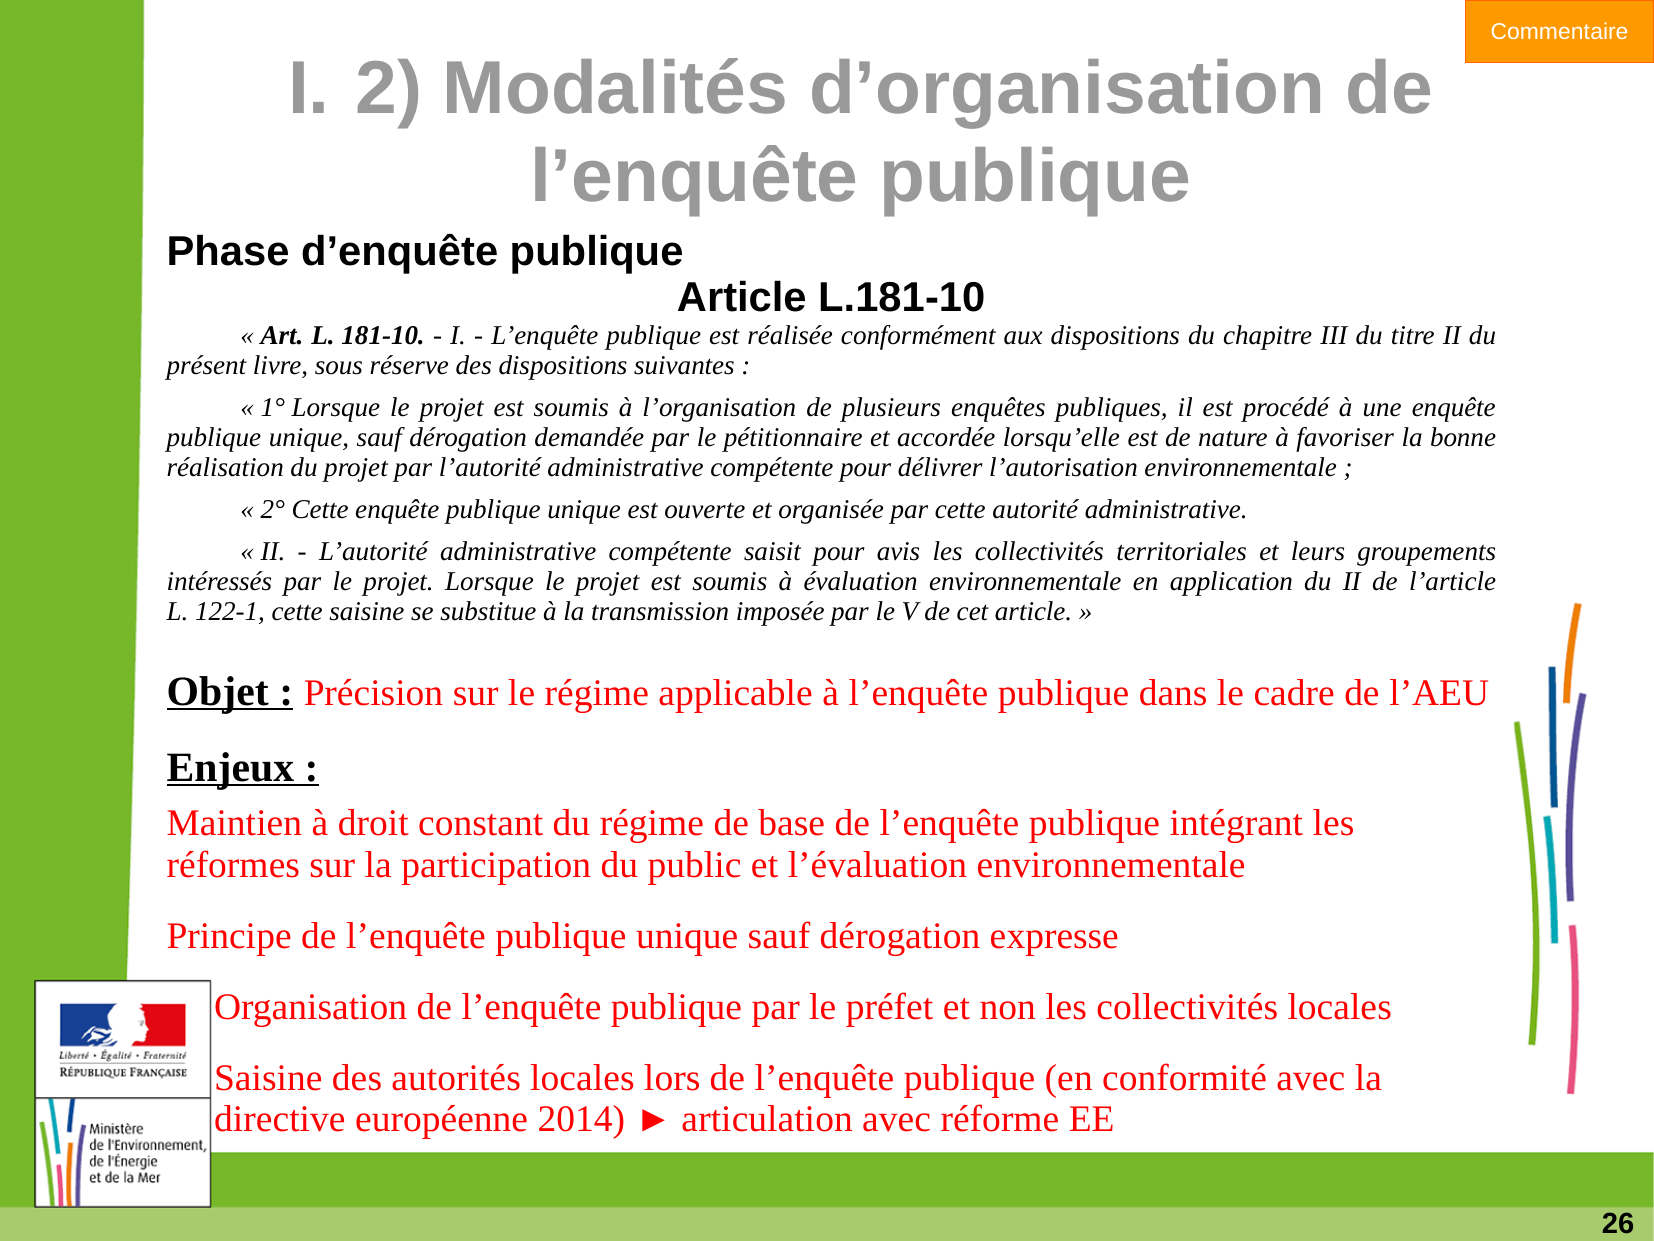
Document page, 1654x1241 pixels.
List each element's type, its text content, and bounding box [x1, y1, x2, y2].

list Phase d’enquête publique Article L.181-10 « Art. L. 181-10. - I. - L’enquête publique est réalisée conformément aux dispositions du chapitre III du titre II du présent livre, sous réserve des dispositions suivantes : « 1° Lorsque le projet est soumis à l’organisation de plusieurs enquêtes publiques, il est procédé à une enquête publique unique, sauf dérogation demandée par le pétitionnaire et accordée lorsqu’elle est de nature à favoriser la bonne réalisation du projet par l’autorité administrative compétente pour délivrer l’autorisation environnementale ; « 2° Cette enquête publique unique est ouverte et organisée par cette autorité administrative. « II. - L’autorité administrative compétente saisit pour avis les collectivités territoriales et leurs groupements intéressés par le projet. Lorsque le projet est soumis à évaluation environnementale en application du II de l’article L. 122-1, cette saisine se substitue à la transmission imposée par le V de cet article. » Objet : Précision sur le régime applicable à l’enquête publique dans le cadre de l’AEU Enjeux : Maintien à droit constant du régime de base de l’enquête publique intégrant les réformes sur la participation du public et l’évaluation environnementale Principe de l’enquête publique unique sauf dérogation expresse Organisation de l’enquête publique par le préfet et non les collectivités locales Saisine des autorités locales lors de l’enquête publique (en conformité avec la directive européenne 2014) ► articulation avec réforme EE [166, 227, 1496, 1159]
title I. 2) Modalités d’organisation de l’enquête publique [116, 22, 1606, 226]
text_box Commentaire [1465, 0, 1654, 63]
picture [0, 0, 1654, 1241]
